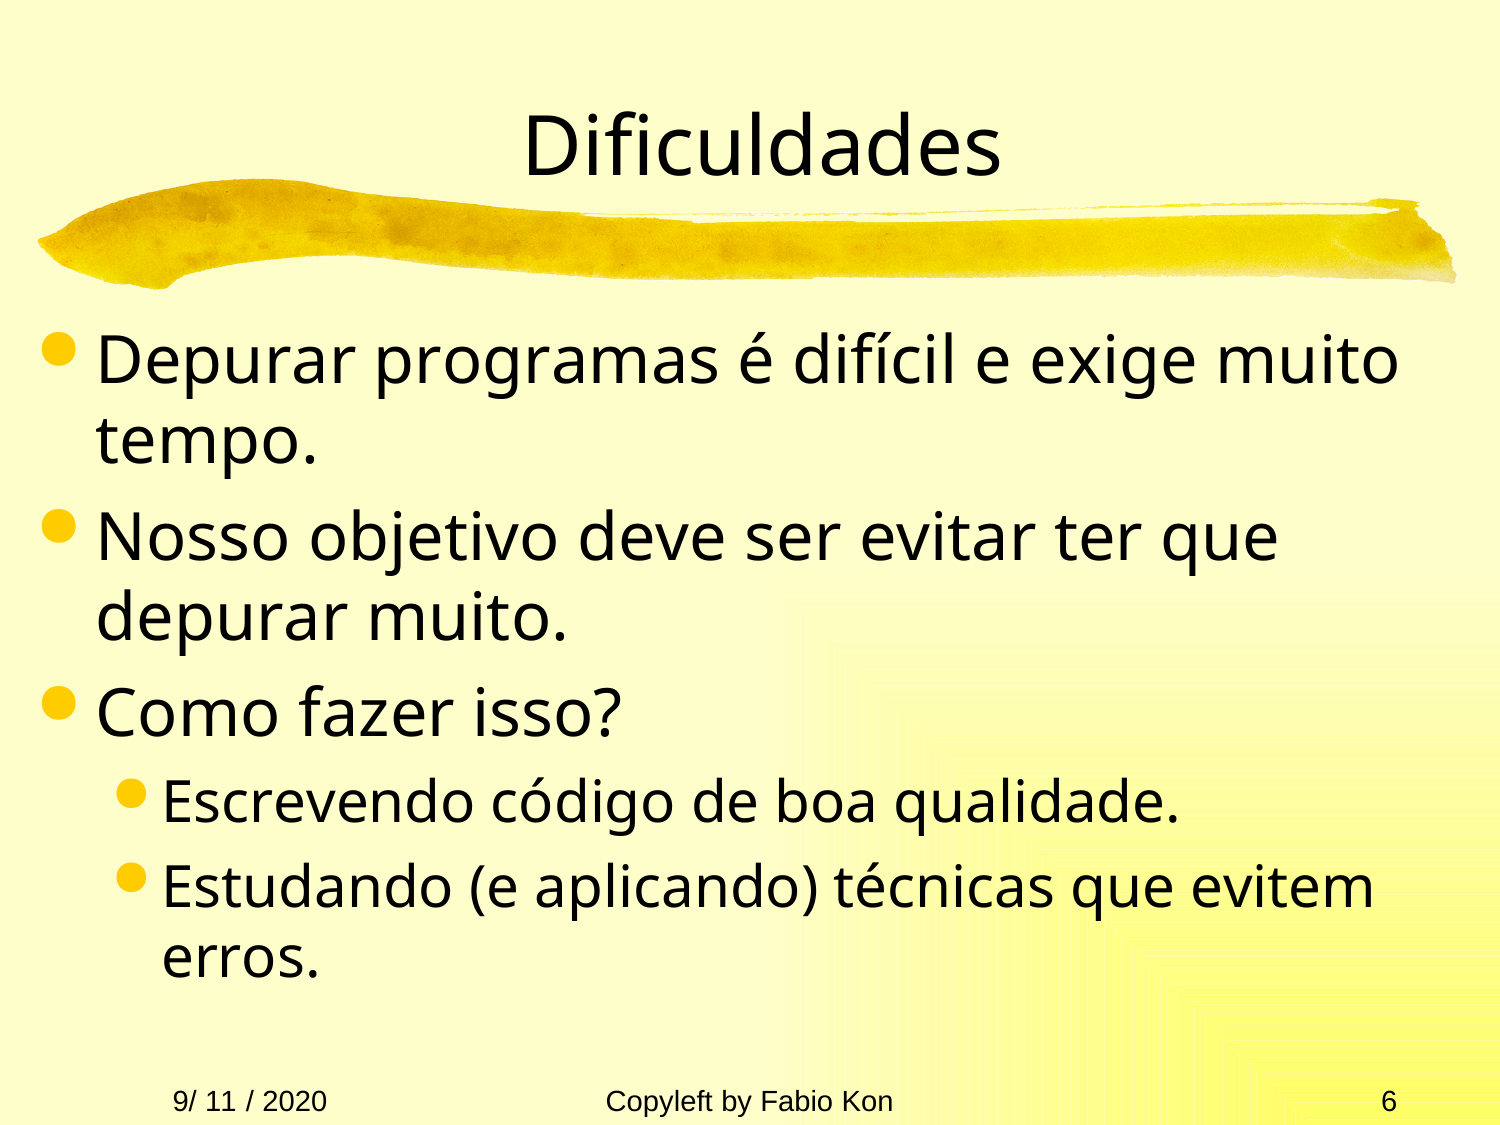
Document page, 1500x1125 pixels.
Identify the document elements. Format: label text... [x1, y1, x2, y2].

title Dificuldades [125, 12, 1401, 200]
list Depurar programas é difícil e exige muito tempo. Nosso objetivo deve ser evitar ter que depurar muito. Como fazer isso? Escrevendo código de boa qualidade. Estudando (e aplicando) técnicas que evitem erros. [24, 309, 1500, 994]
picture [24, 174, 1463, 297]
